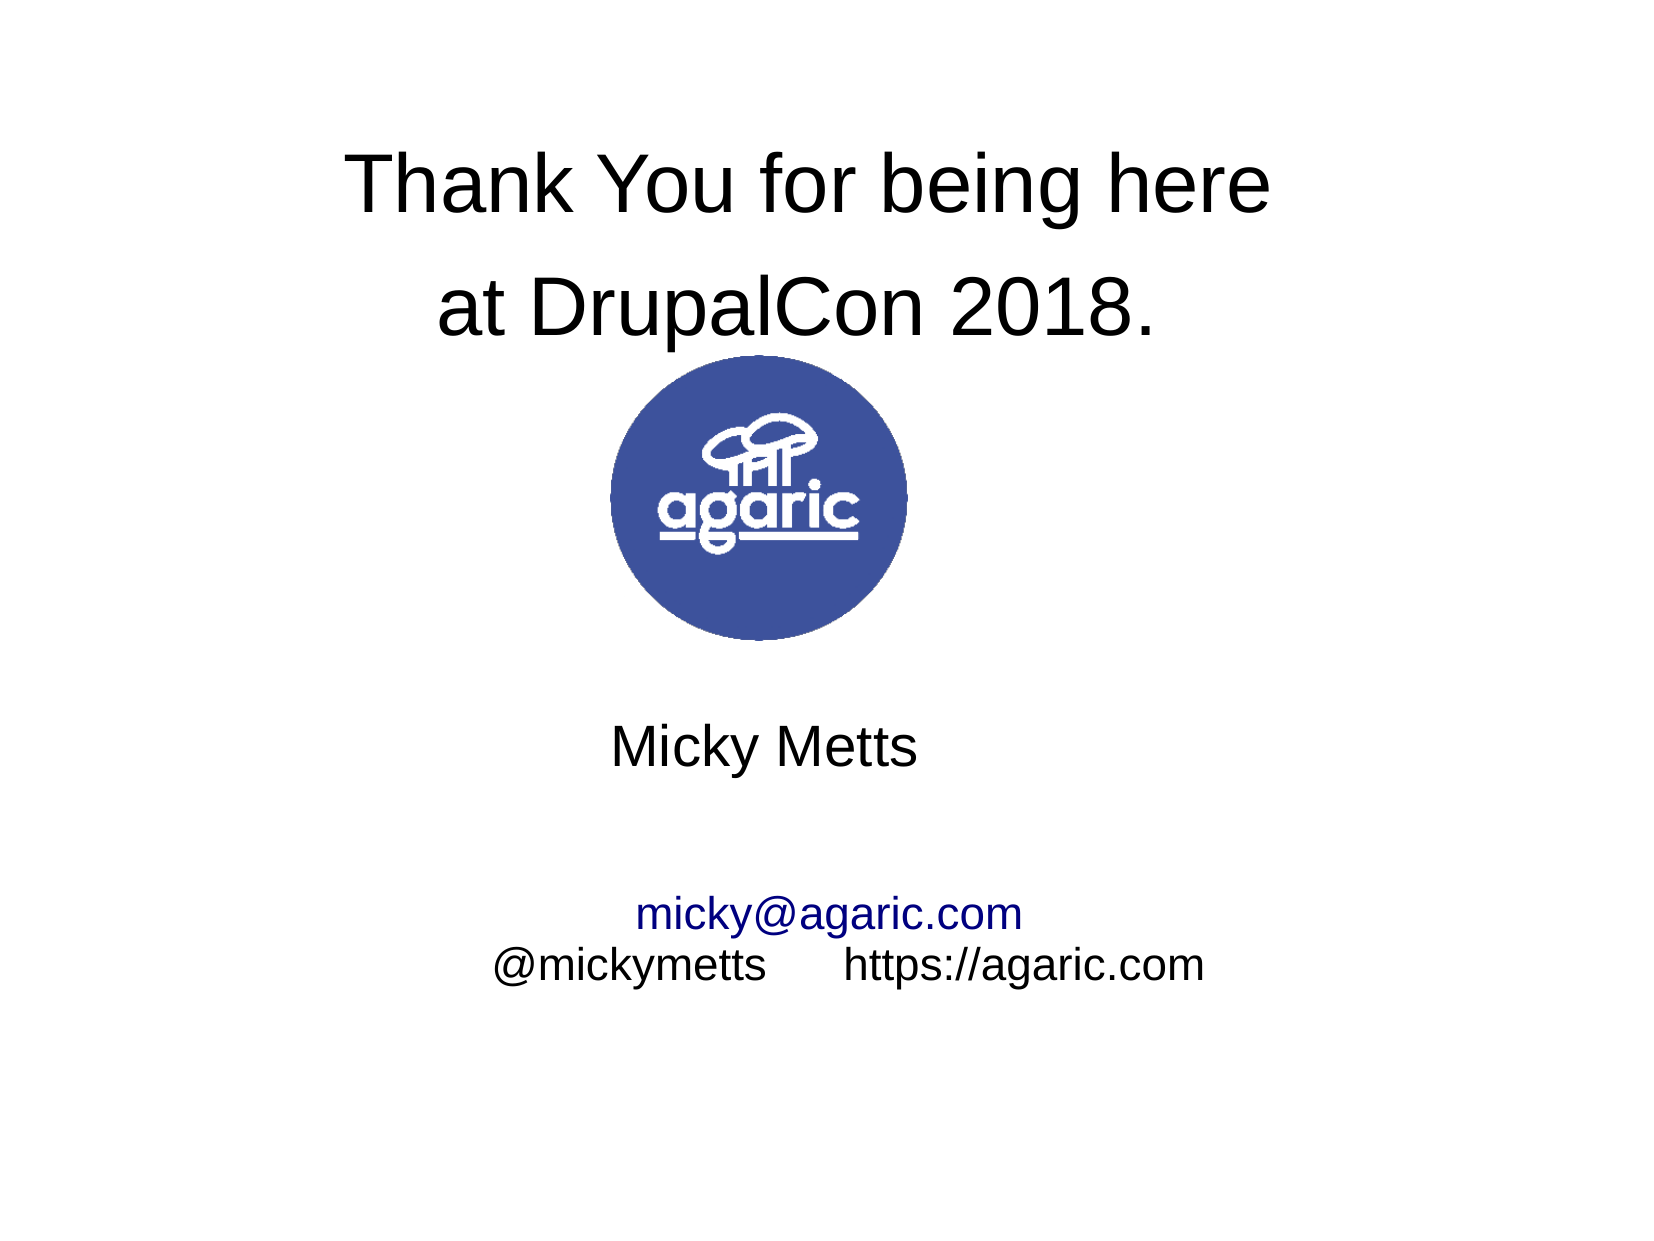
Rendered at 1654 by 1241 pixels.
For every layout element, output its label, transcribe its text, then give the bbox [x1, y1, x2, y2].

text_box micky@agaric.com @mickymetts https://agaric.com [357, 880, 1340, 1241]
picture [610, 355, 908, 641]
list Thank You for being here at DrupalCon 2018. [31, 137, 1585, 971]
